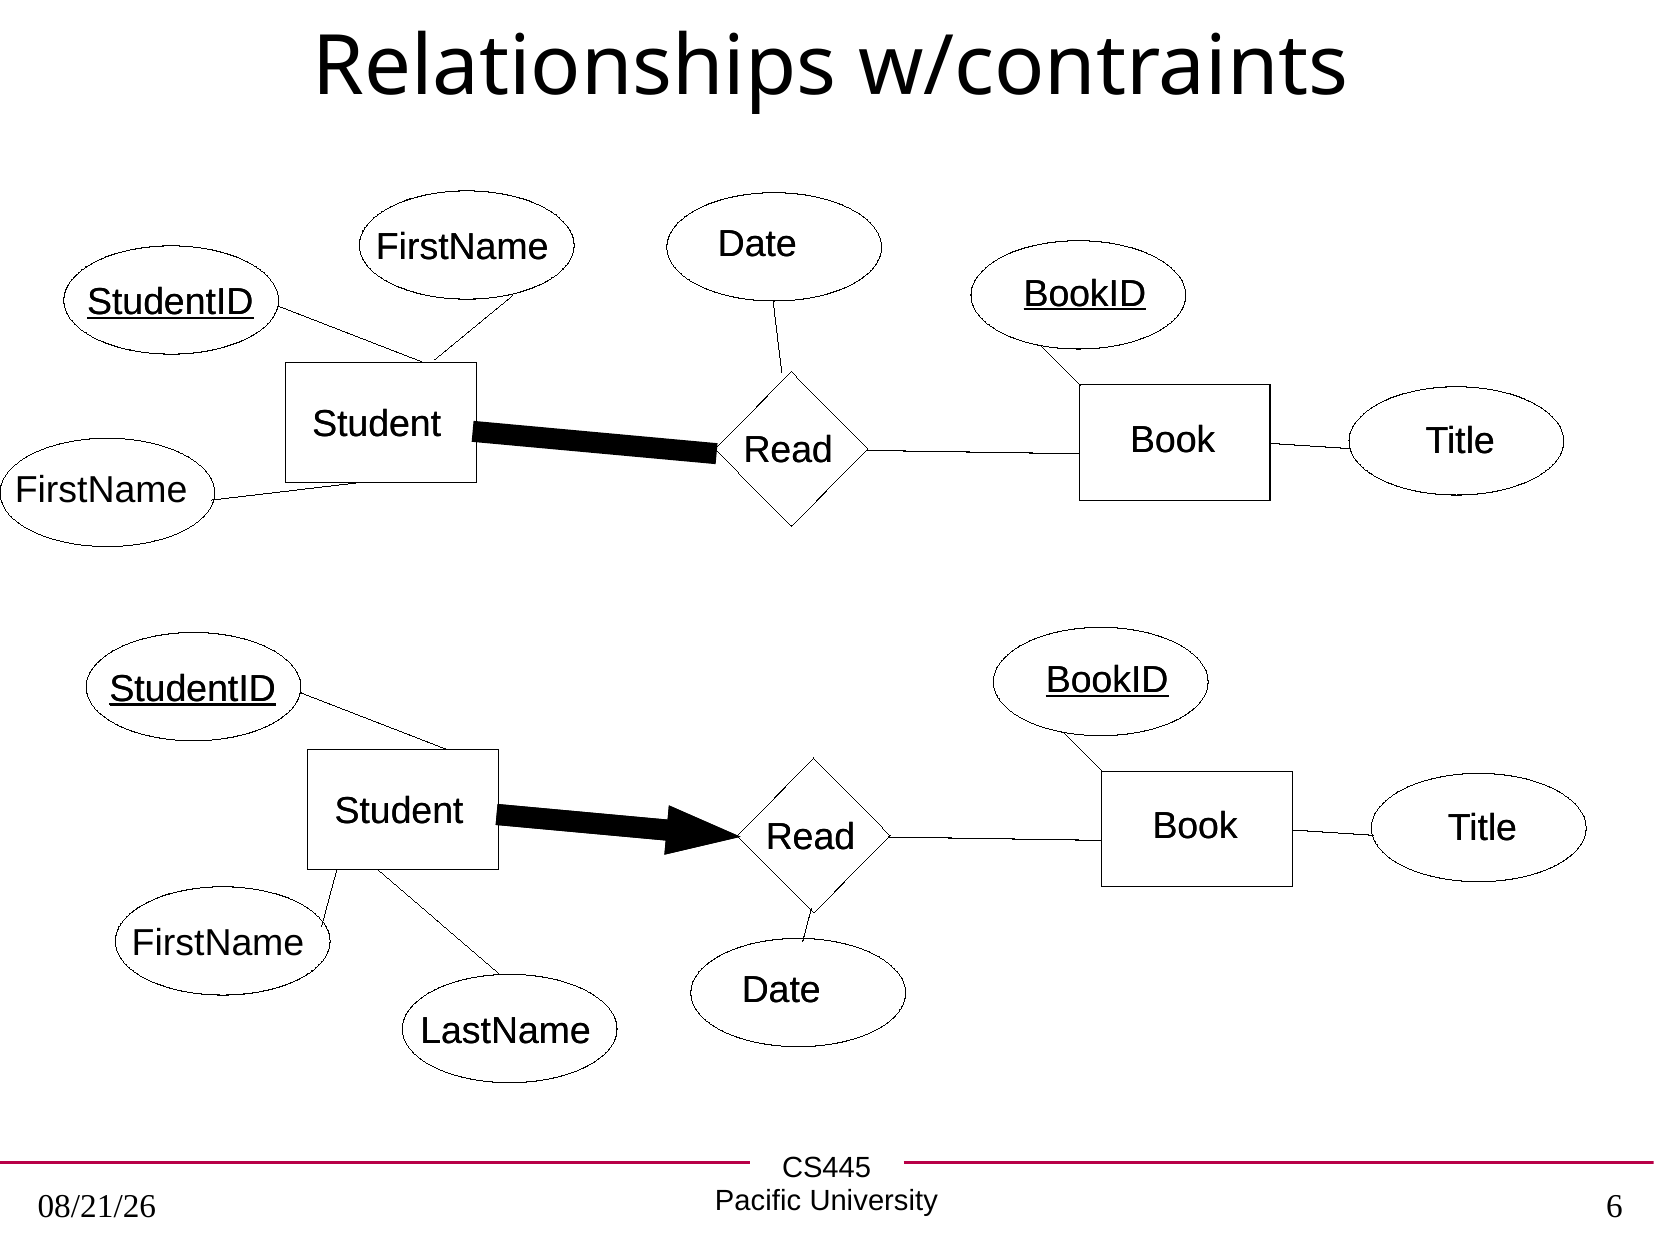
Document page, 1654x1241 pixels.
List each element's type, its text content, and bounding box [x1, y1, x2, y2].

text_box Student [297, 395, 458, 453]
title Relationships w/contraints [86, 11, 1576, 113]
text_box StudentID [72, 273, 271, 331]
text_box StudentID [94, 660, 293, 717]
text_box BookID [1008, 264, 1163, 322]
text_box Book [1137, 797, 1254, 855]
text_box LastName [405, 1001, 608, 1059]
text_box Date [703, 214, 813, 272]
text_box Read [751, 807, 871, 865]
text_box Book [1115, 410, 1232, 468]
text_box Title [1410, 412, 1512, 470]
text_box BookID [1031, 651, 1185, 709]
text_box Student [319, 782, 480, 839]
text_box Read [728, 421, 849, 478]
text_box Title [1433, 799, 1534, 857]
text_box FirstName [361, 218, 565, 276]
text_box FirstName [116, 914, 321, 972]
text_box Date [727, 960, 837, 1018]
text_box FirstName [0, 460, 204, 518]
